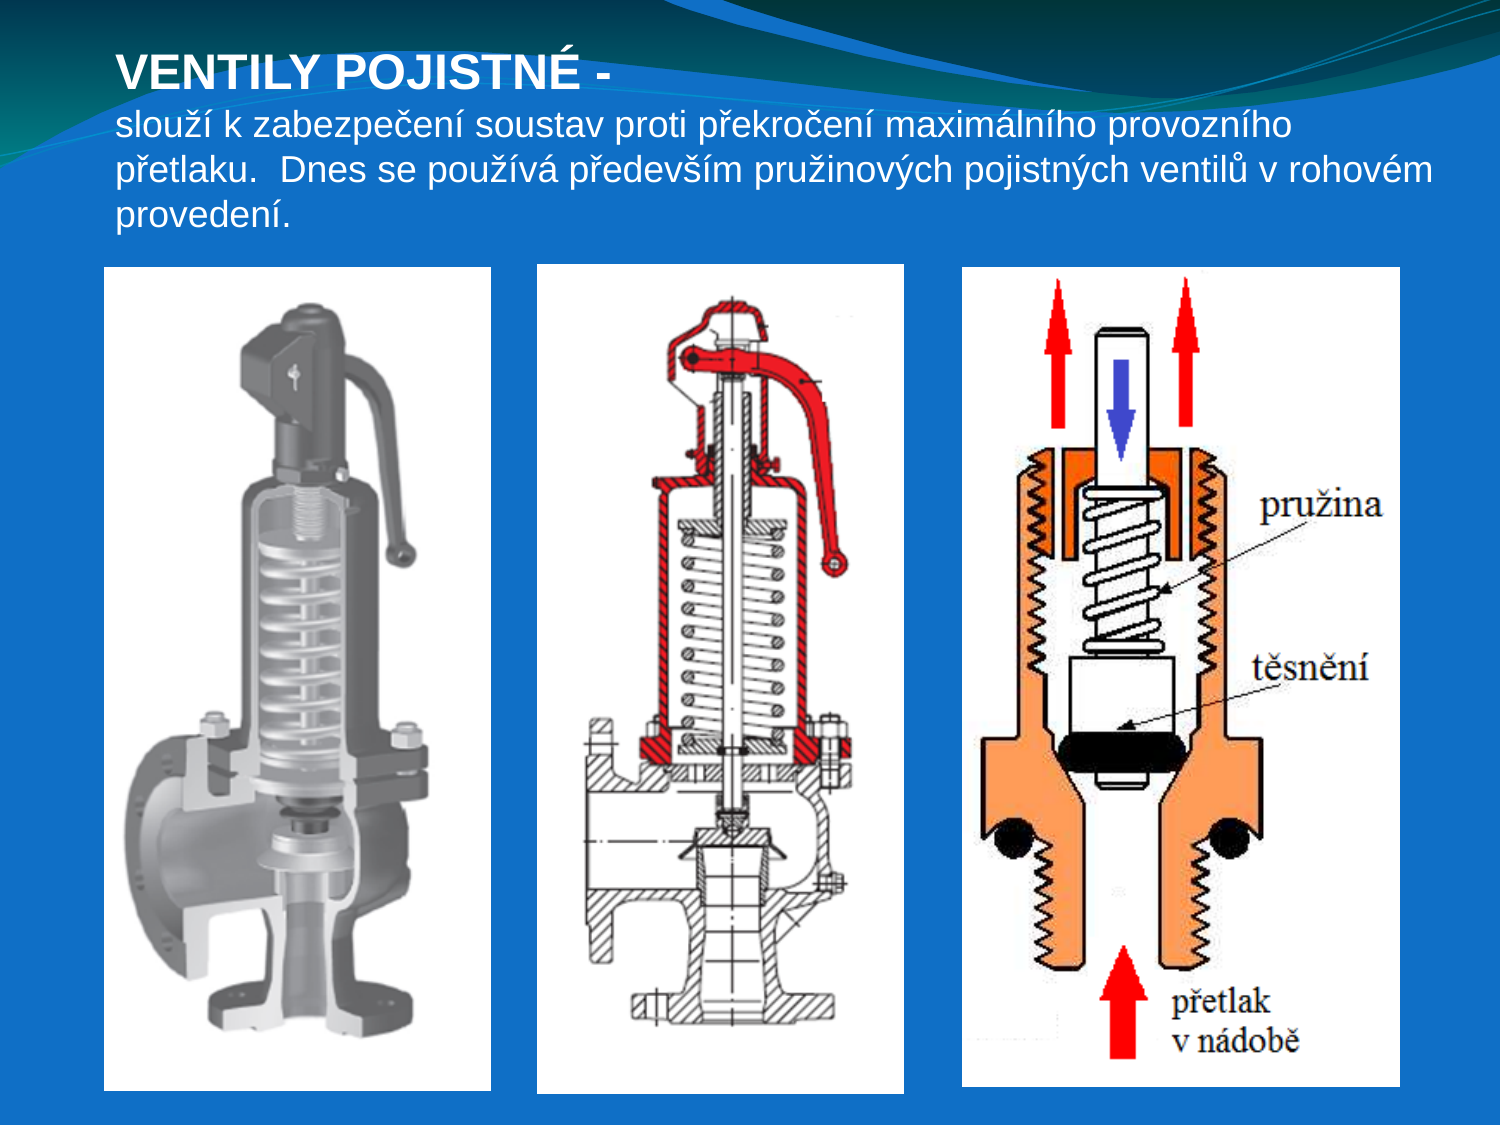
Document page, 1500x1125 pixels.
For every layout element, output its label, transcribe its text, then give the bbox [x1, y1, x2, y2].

picture [962, 267, 1400, 1087]
picture [537, 264, 904, 1094]
text_box VENTILY POJISTNÉ - slouží k zabezpečení soustav proti překročení maximálního provozního přetlaku. Dnes se používá především pružinových pojistných ventilů v rohovém provedení. [100, 32, 1453, 242]
picture [104, 267, 491, 1091]
